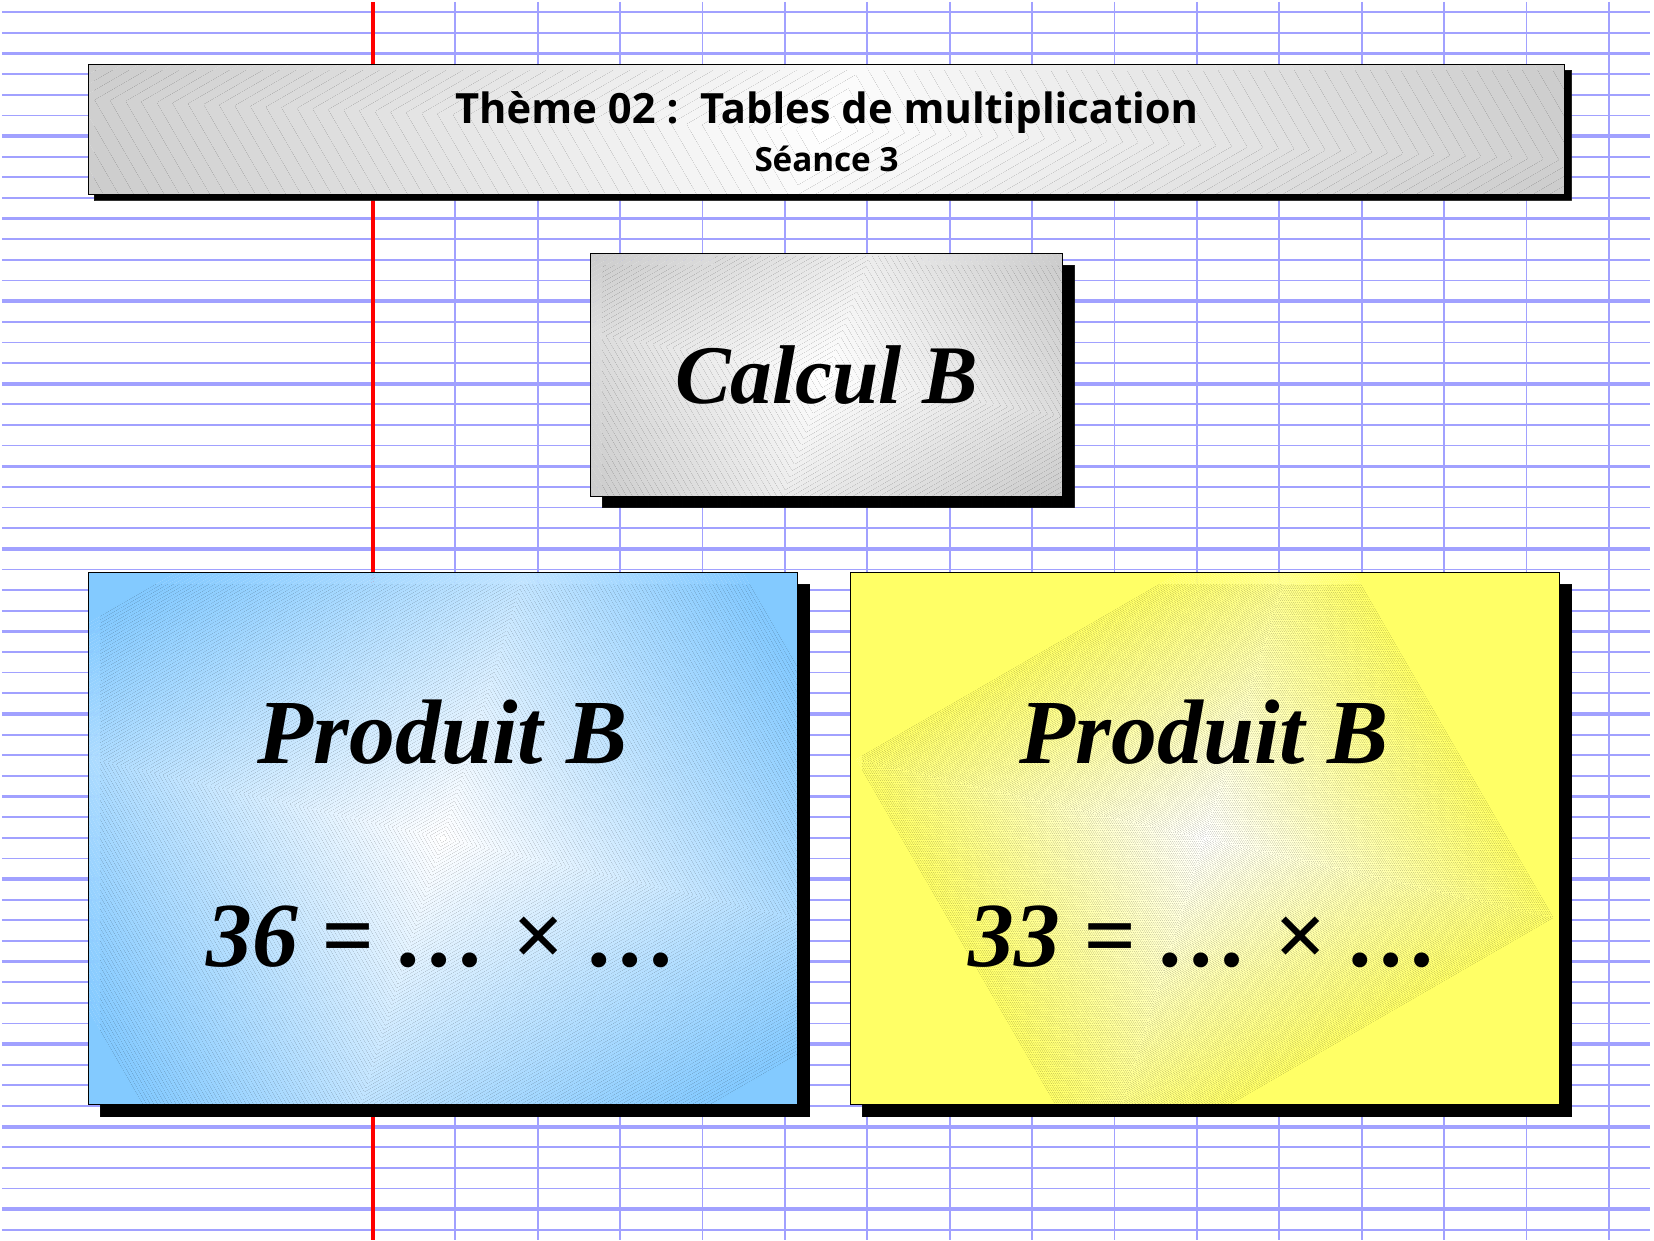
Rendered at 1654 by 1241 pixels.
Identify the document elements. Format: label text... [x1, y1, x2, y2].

text_box Thème 02 : Tables de multiplication Séance 3 [88, 64, 1565, 195]
text_box Produit B 36 = … × … [88, 572, 798, 1105]
text_box Produit B 33 = … × … [850, 572, 1560, 1105]
picture [0, 0, 1654, 1241]
text_box Calcul B [590, 253, 1063, 497]
